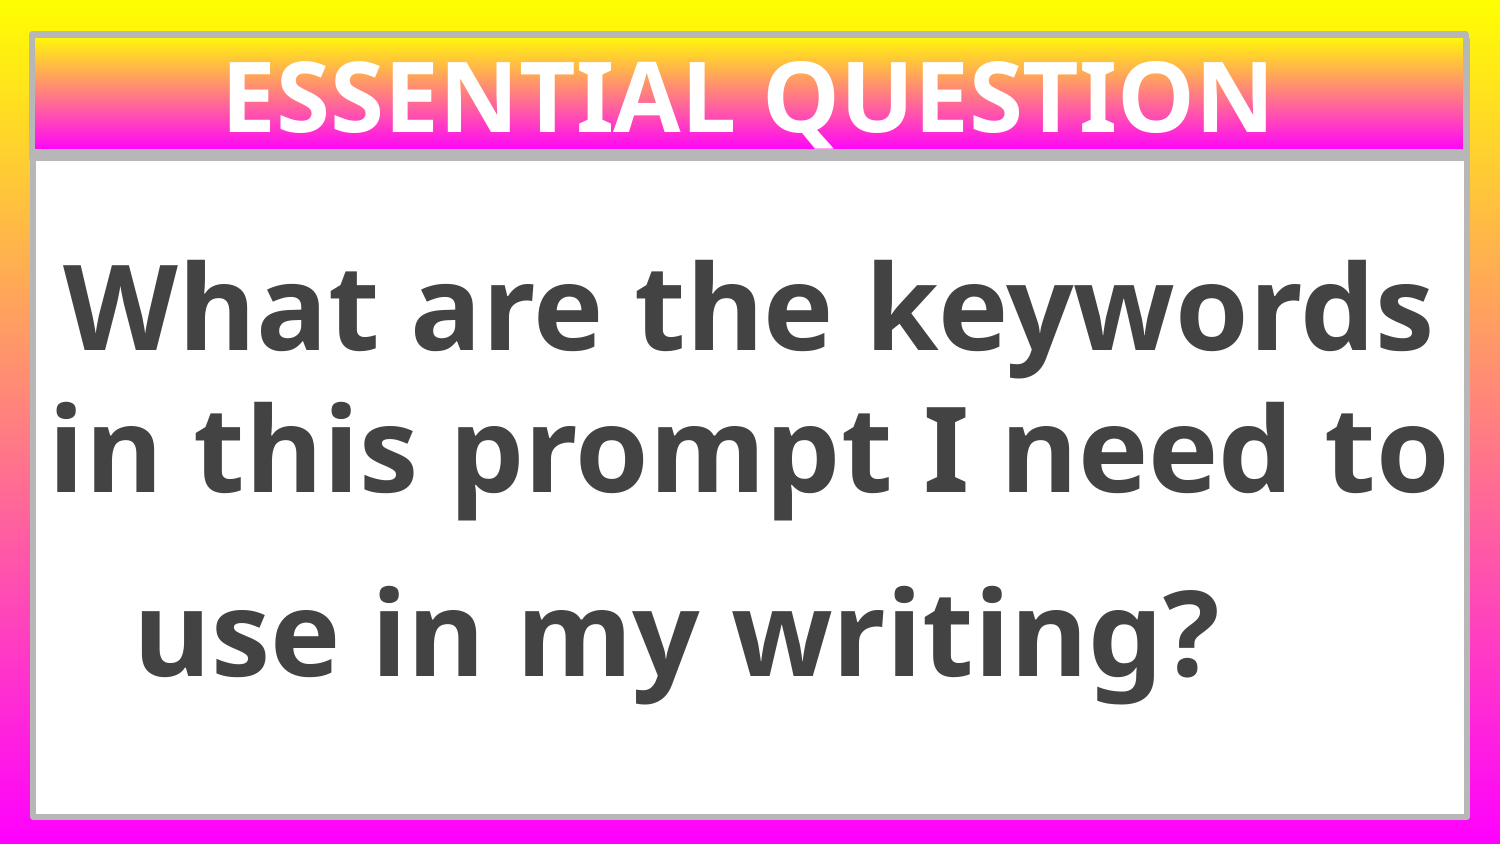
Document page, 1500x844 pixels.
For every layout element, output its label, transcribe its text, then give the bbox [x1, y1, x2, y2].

text_box What are the keywords in this prompt I need to use in my writing? [33, 157, 1467, 817]
text_box ESSENTIAL QUESTION [32, 34, 1466, 153]
text_box [32, 40, 1467, 158]
